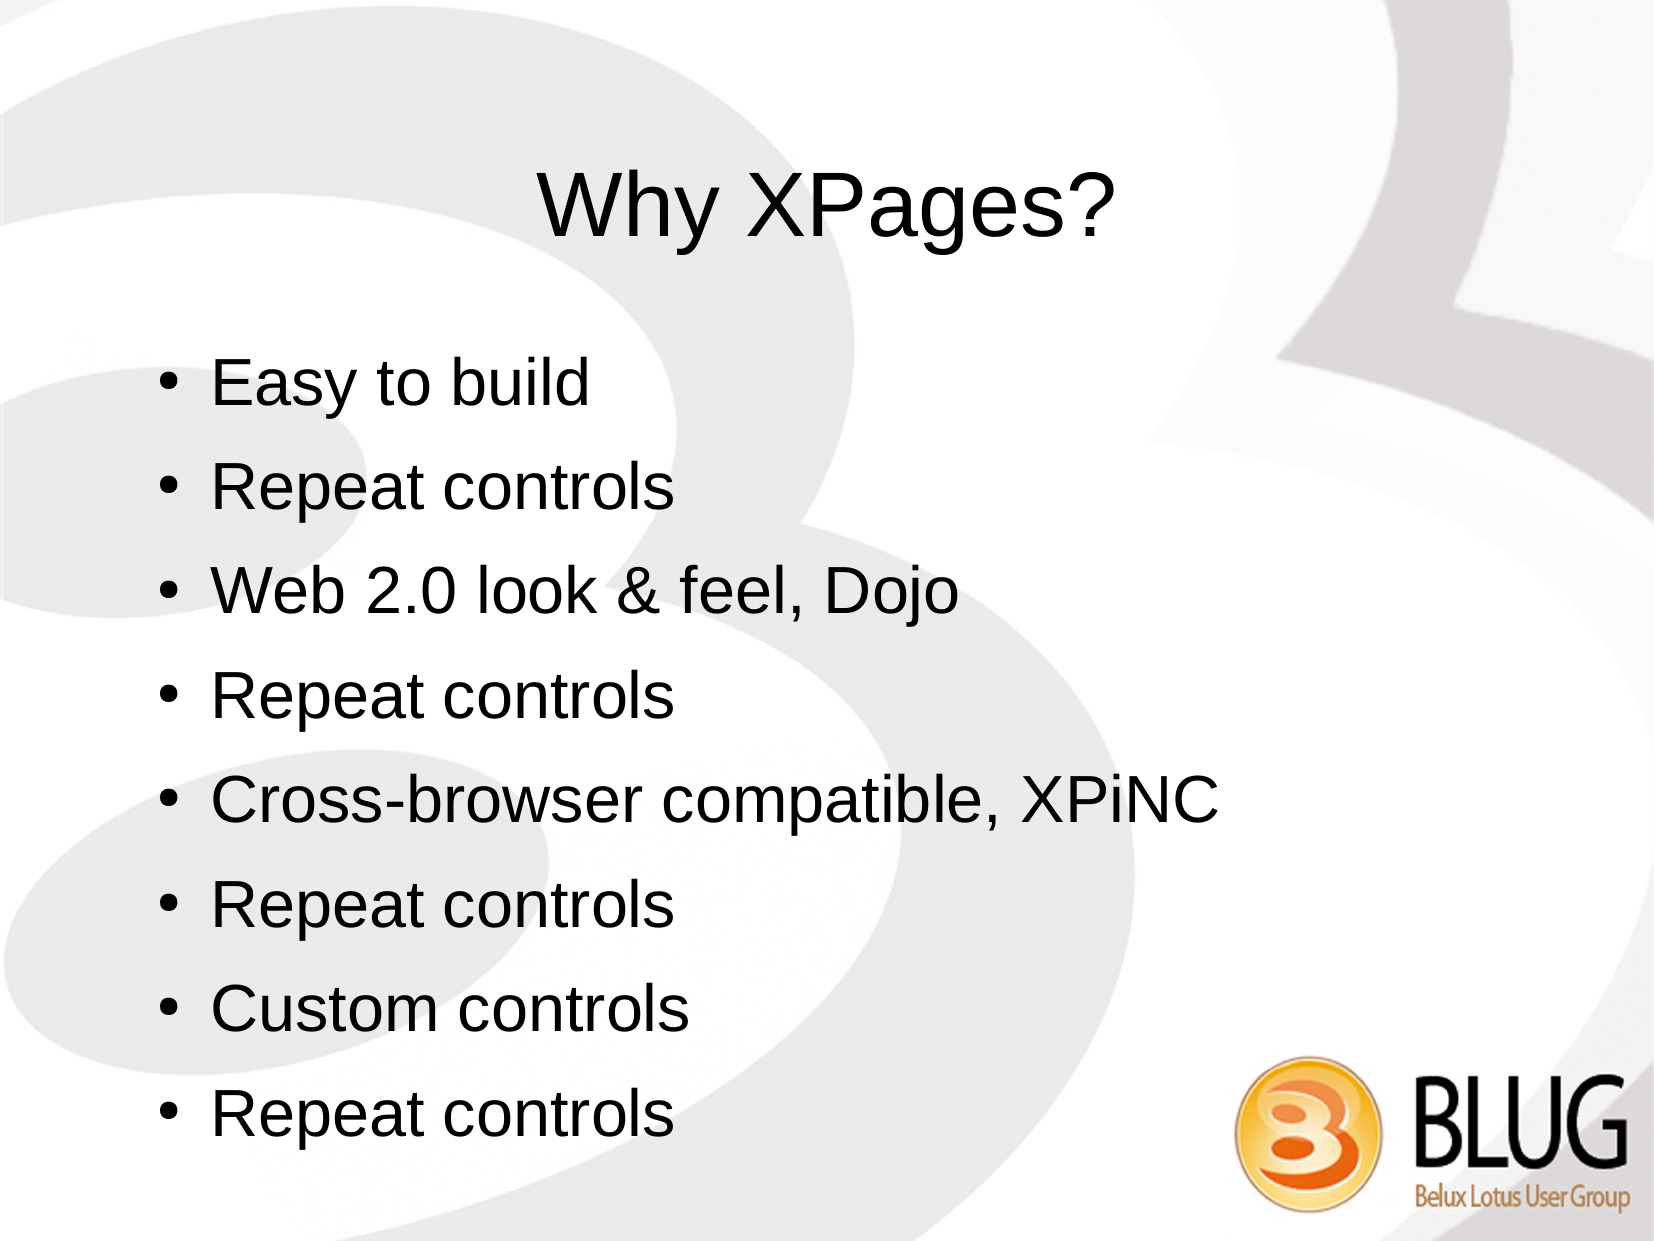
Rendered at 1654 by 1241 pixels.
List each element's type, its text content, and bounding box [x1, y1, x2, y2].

title Why XPages? [121, 102, 1534, 310]
picture [0, 0, 1654, 1241]
list Easy to build Repeat controls Web 2.0 look & feel, Dojo Repeat controls Cross-browser compatible, XPiNC Repeat controls Custom controls Repeat controls [121, 344, 1534, 1178]
